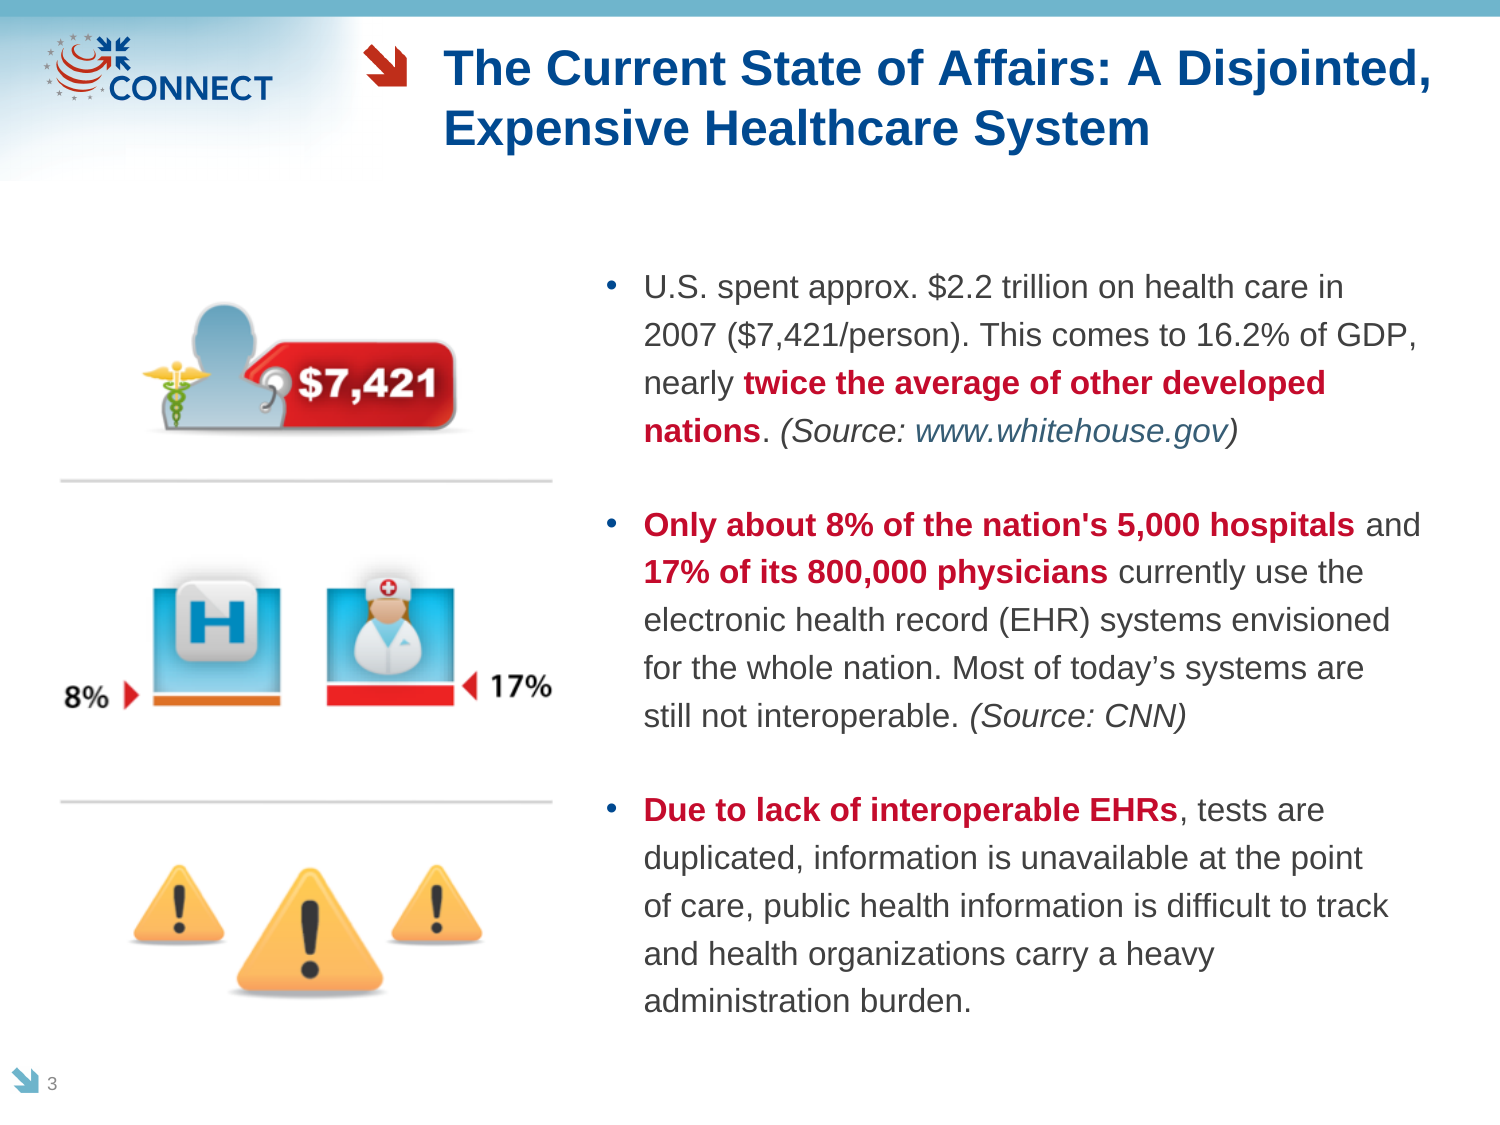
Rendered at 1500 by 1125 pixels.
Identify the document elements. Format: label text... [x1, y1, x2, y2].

picture [10, 1066, 32, 1094]
picture [45, 287, 577, 1014]
title The Current State of Affairs: A Disjointed, Expensive Healthcare System [428, 28, 1500, 213]
picture [0, 17, 408, 181]
list U.S. spent approx. $2.2 trillion on health care in 2007 ($7,421/person). This comes to 16.2% of GDP, nearly twice the average of other developed nations. (Source: www.whitehouse.gov) Only about 8% of the nation's 5,000 hospitals and 17% of its 800,000 physicians currently use the electronic health record (EHR) systems envisioned for the whole nation. Most of today’s systems are still not interoperable. (Source: CNN) Due to lack of interoperable EHRs, tests are duplicated, information is unavailable at the point of care, public health information is difficult to track and health organizations carry a heavy administration burden. [590, 249, 1438, 1051]
text_box <number> [32, 1053, 383, 1114]
